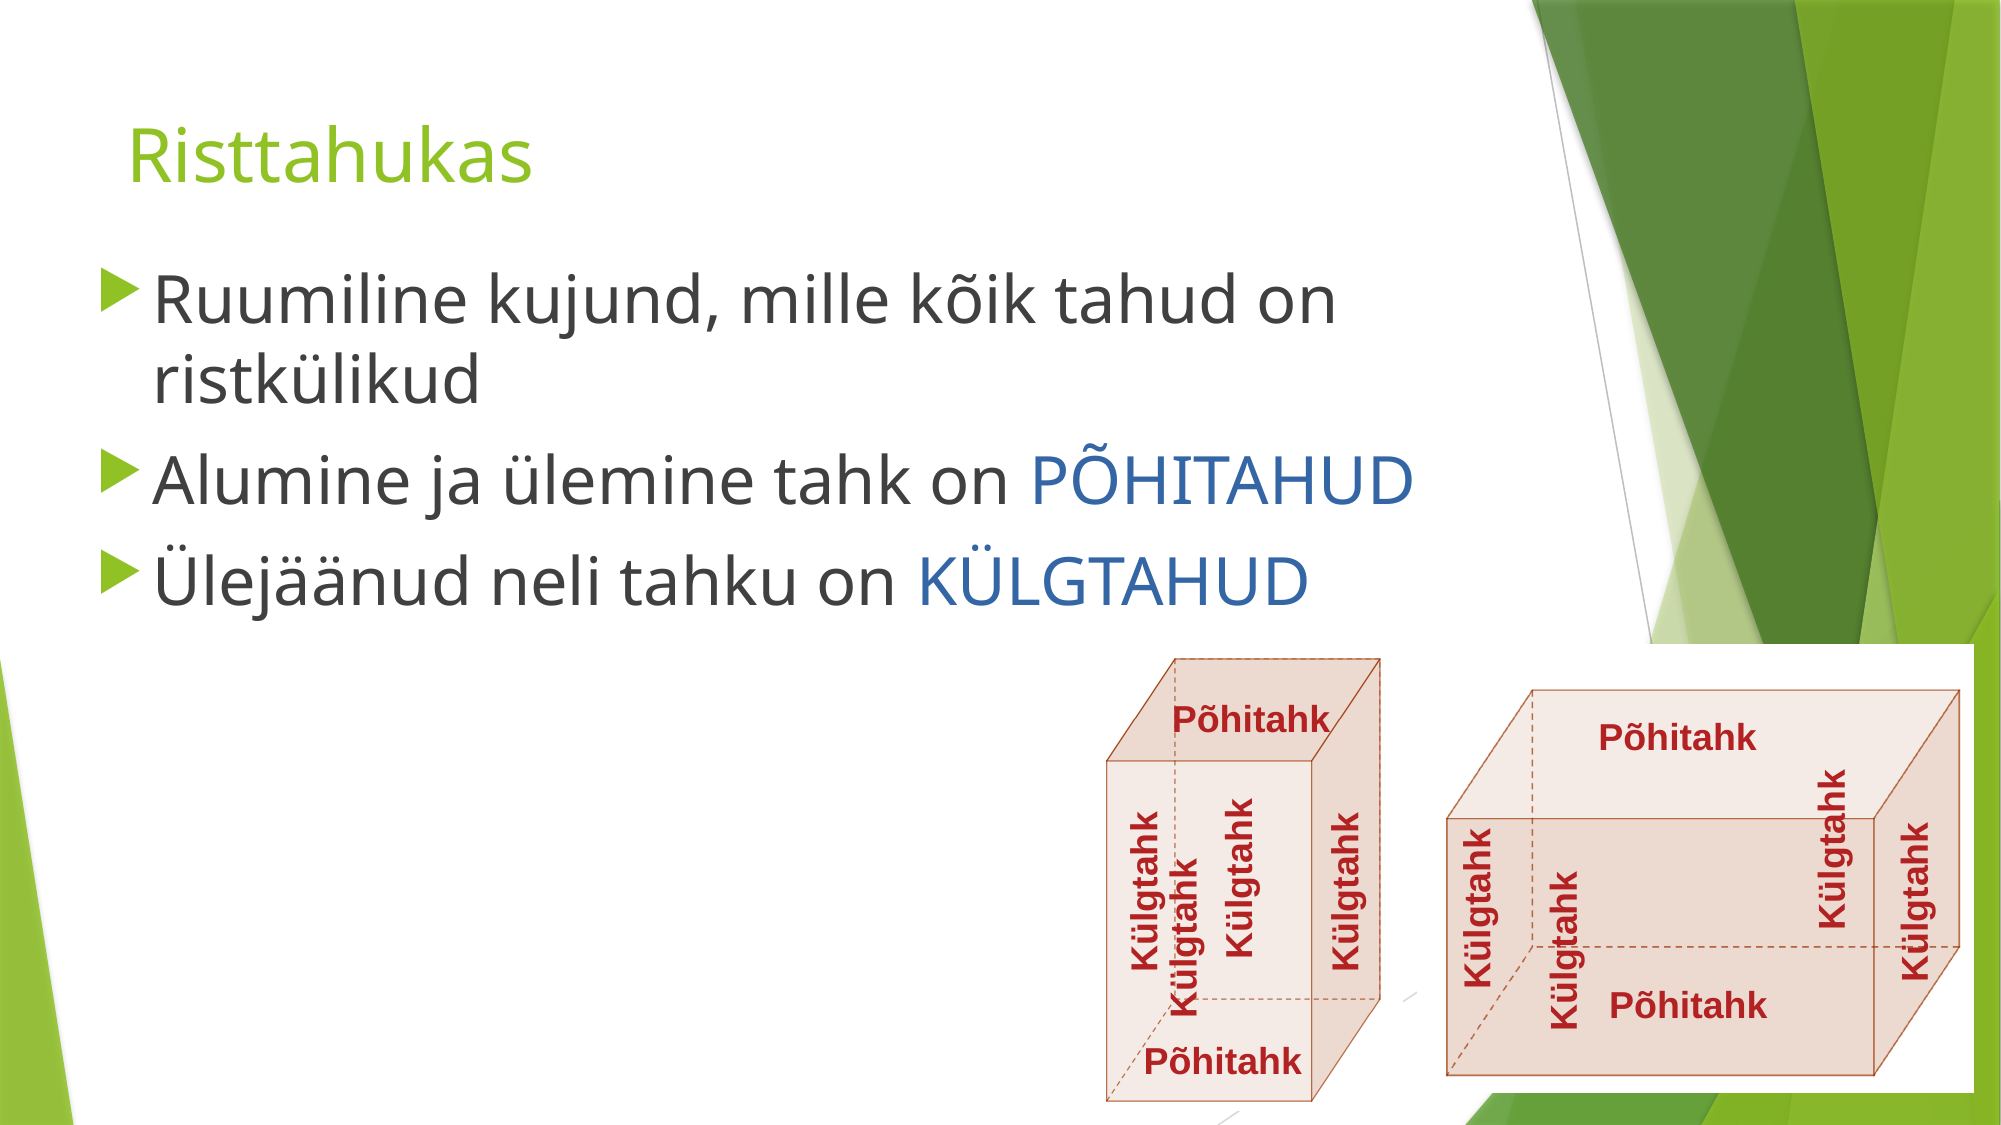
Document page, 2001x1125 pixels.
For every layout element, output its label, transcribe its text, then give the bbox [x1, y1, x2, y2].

text_box Külgtahk [1803, 754, 1861, 945]
title Risttahukas [111, 99, 1522, 237]
list Ruumiline kujund, mille kõik tahud on ristkülikud Alumine ja ülemine tahk on PÕHITAHUD Ülejäänud neli tahku on KÜLGTAHUD [81, 249, 1595, 886]
text_box Põhitahk [1594, 976, 1783, 1034]
picture [1417, 644, 1974, 1093]
text_box Põhitahk [1157, 690, 1346, 748]
picture [1062, 620, 1403, 1111]
text_box Külgtahk [1155, 843, 1213, 1034]
text_box Külgtahk [1886, 807, 1944, 998]
text_box Külgtahk [1449, 813, 1506, 1004]
text_box Külgtahk [1116, 797, 1173, 988]
text_box Põhitahk [1583, 708, 1772, 766]
text_box Külgtahk [1316, 797, 1374, 988]
text_box Põhitahk [1128, 1033, 1317, 1091]
text_box Külgtahk [1535, 856, 1593, 1047]
text_box Külgtahk [1210, 784, 1268, 975]
